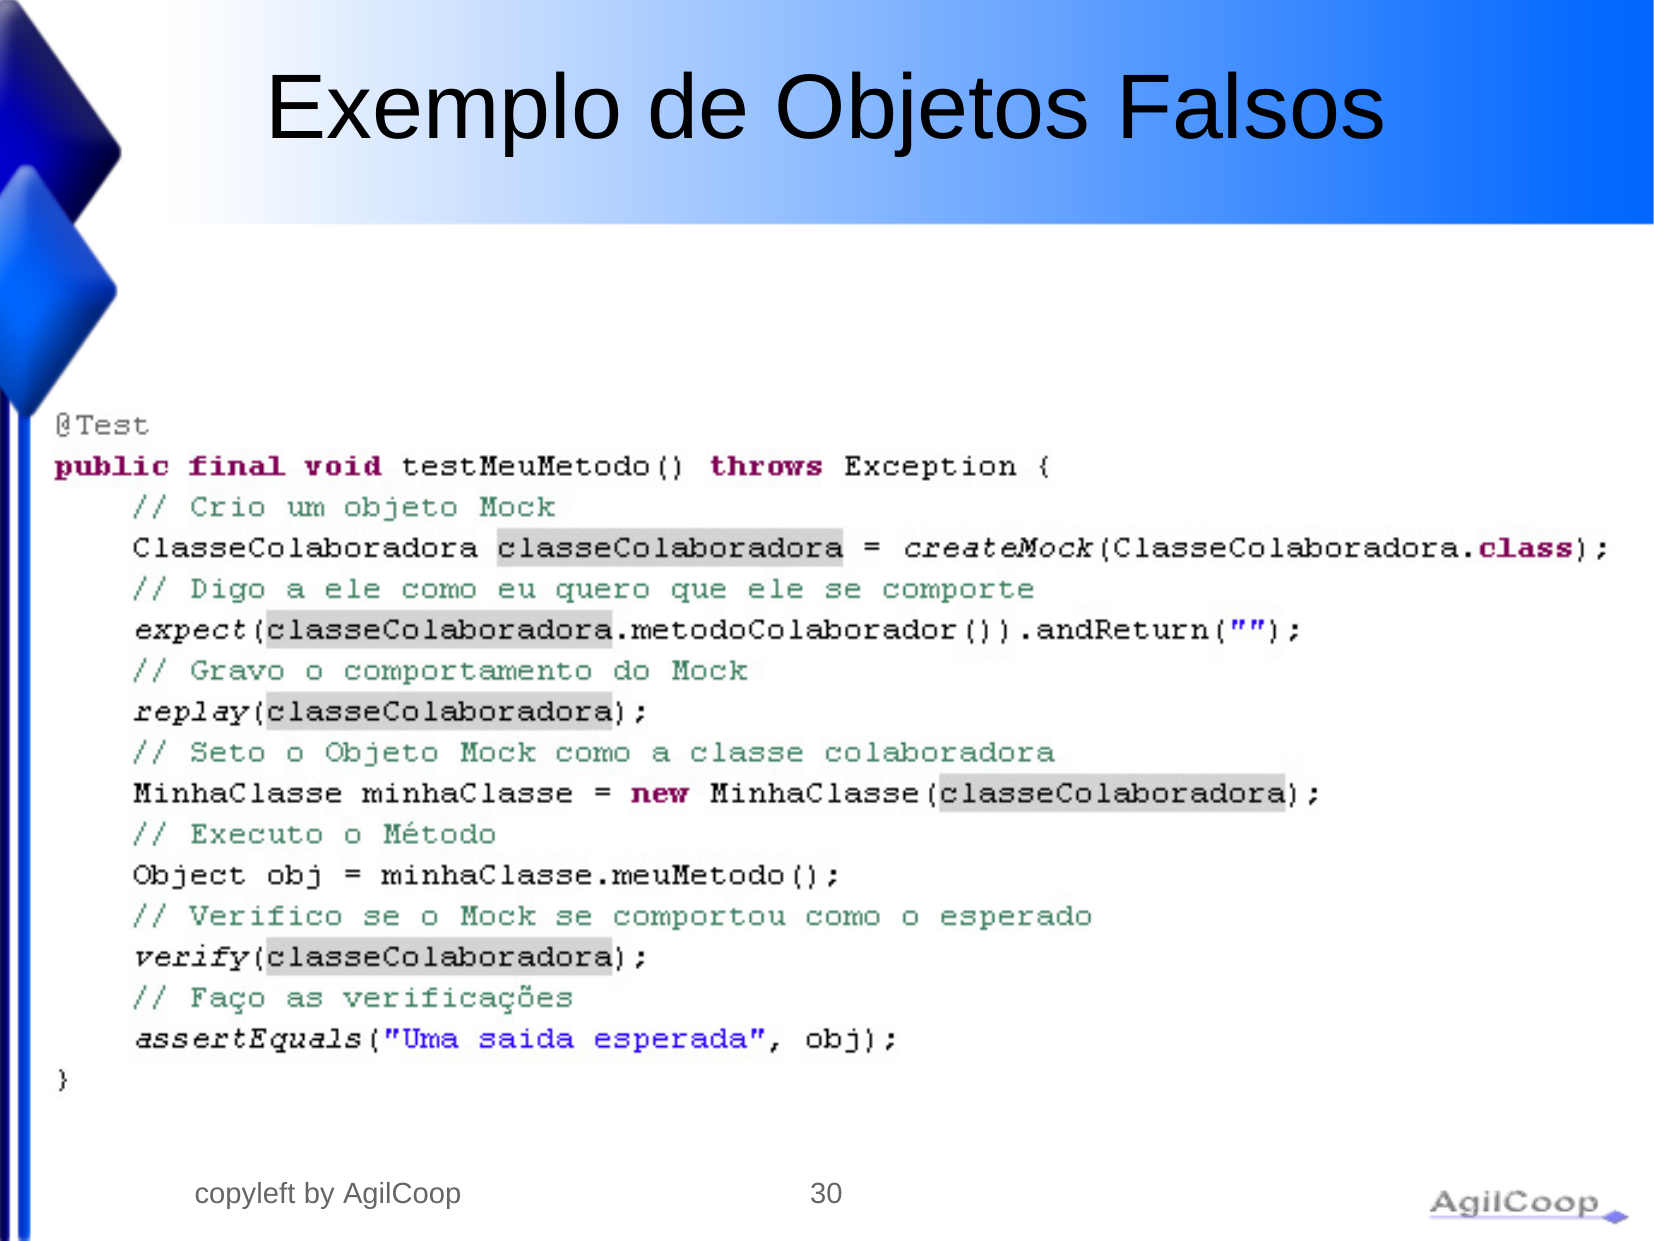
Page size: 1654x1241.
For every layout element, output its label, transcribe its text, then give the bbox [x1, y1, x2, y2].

picture [0, 0, 1654, 1241]
title Exemplo de Objetos Falsos [82, 60, 1571, 163]
